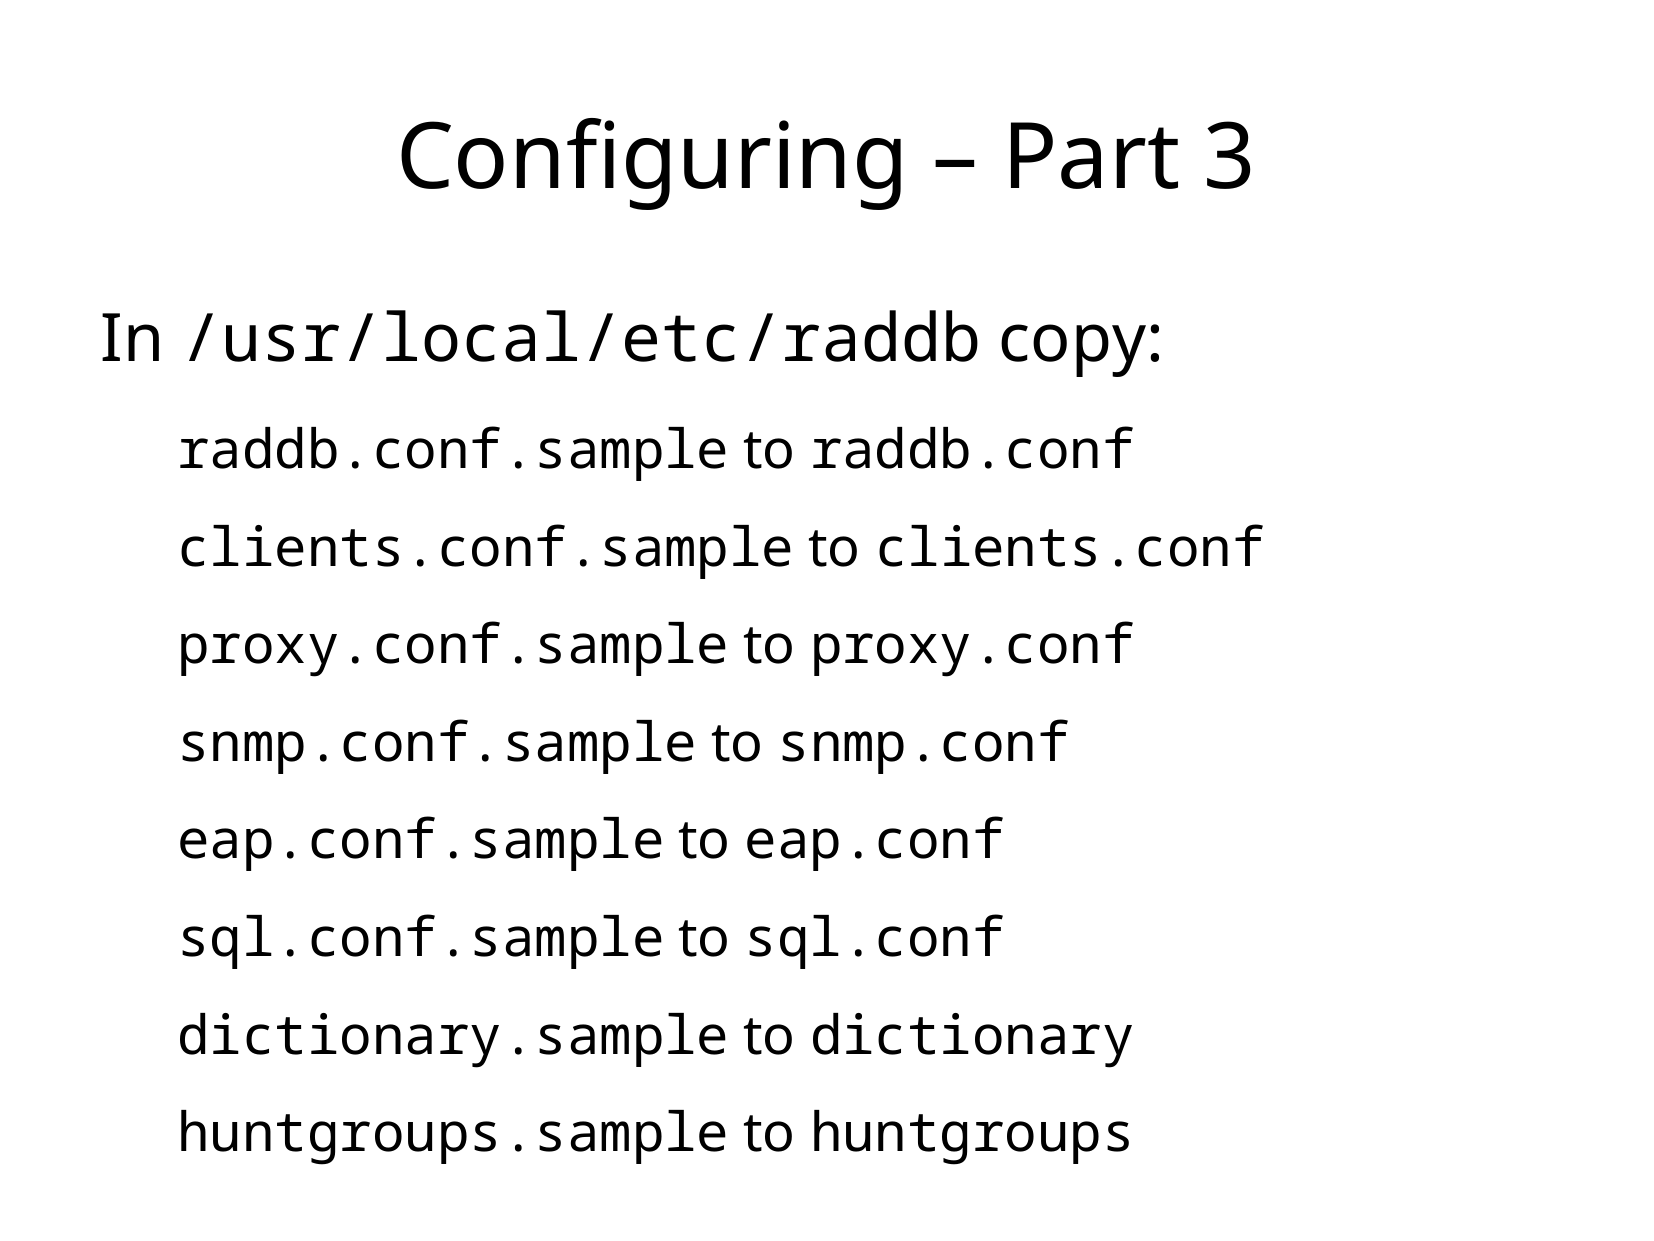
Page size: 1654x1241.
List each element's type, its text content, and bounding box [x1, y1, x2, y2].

list In /usr/local/etc/raddb copy: raddb.conf.sample to raddb.conf clients.conf.sample to clients.conf proxy.conf.sample to proxy.conf snmp.conf.sample to snmp.conf eap.conf.sample to eap.conf sql.conf.sample to sql.conf dictionary.sample to dictionary huntgroups.sample to huntgroups [82, 290, 1571, 1129]
title Configuring – Part 3 [82, 49, 1571, 257]
